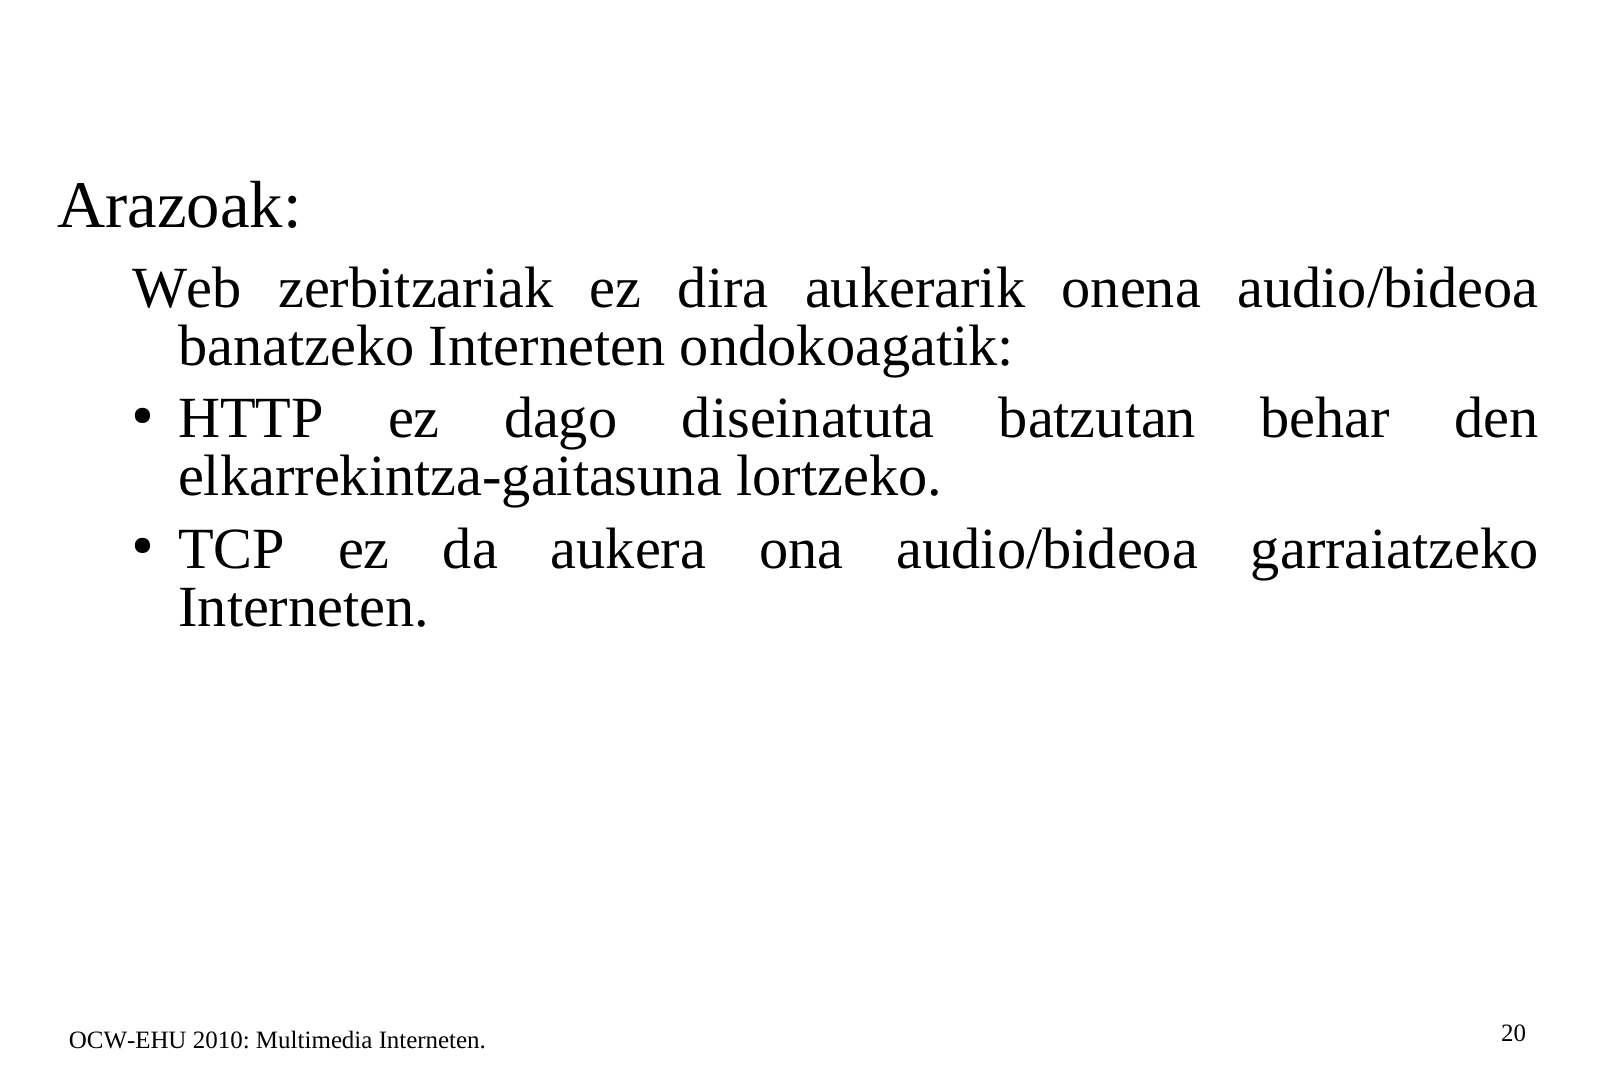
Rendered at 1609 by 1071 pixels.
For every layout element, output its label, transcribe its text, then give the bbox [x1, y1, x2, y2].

list Arazoak: Web zerbitzariak ez dira aukerarik onena audio/bideoa banatzeko Interneten ondokoagatik: HTTP ez dago diseinatuta batzutan behar den elkarrekintza-gaitasuna lortzeko. TCP ez da aukera ona audio/bideoa garraiatzeko Interneten. [41, 160, 1555, 999]
